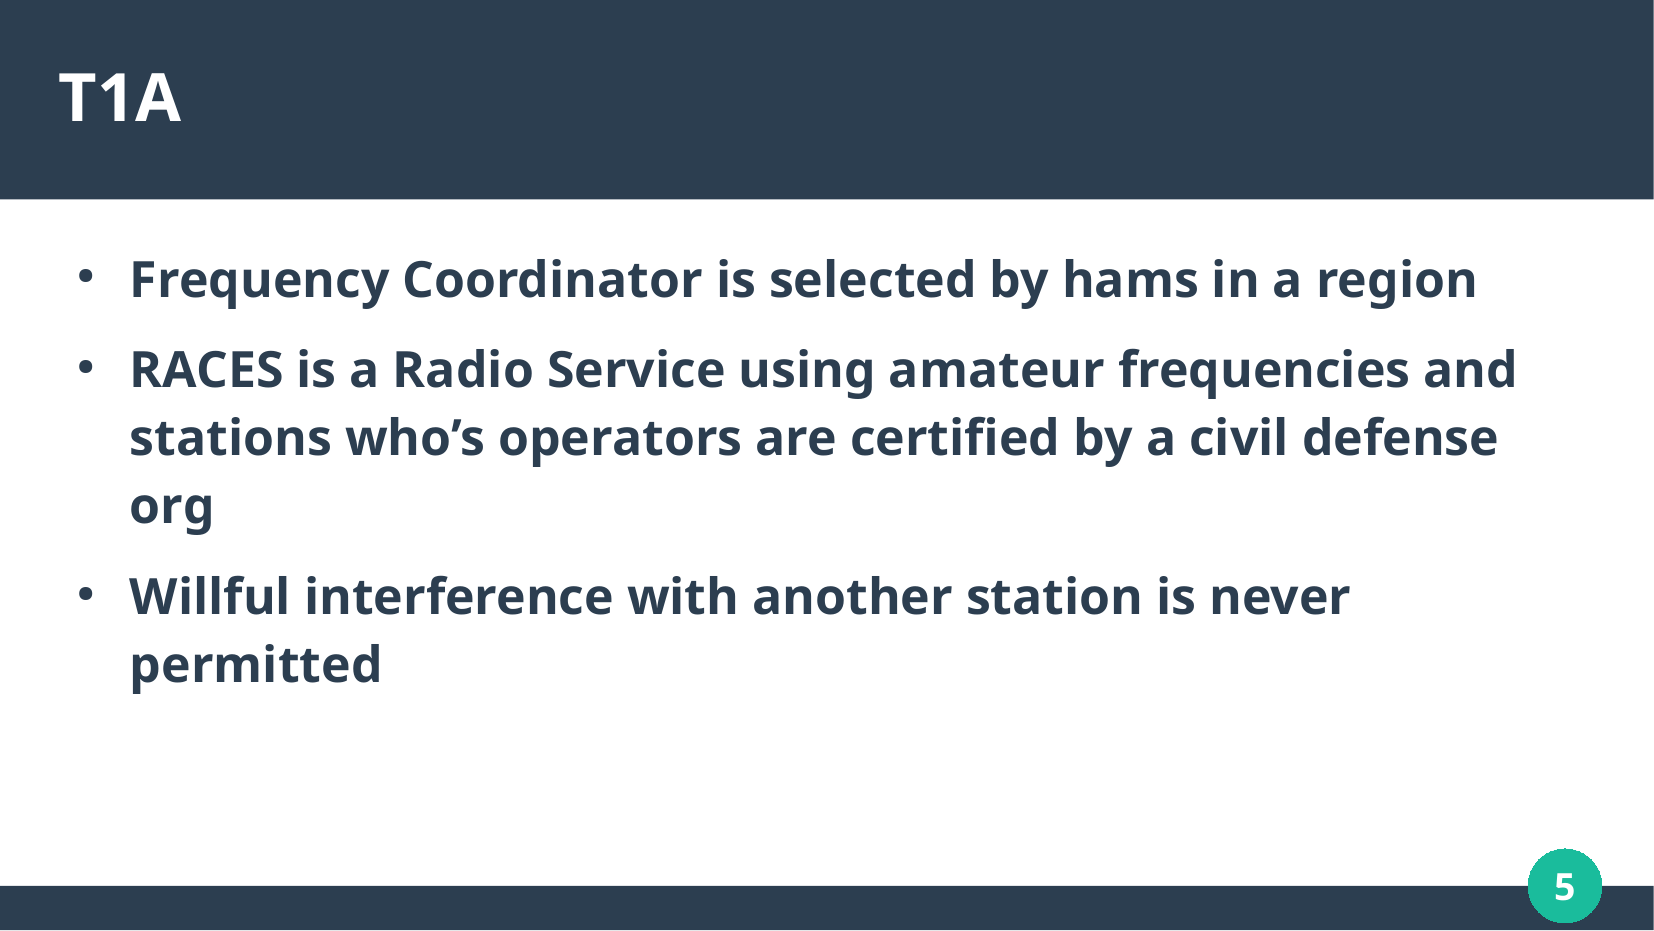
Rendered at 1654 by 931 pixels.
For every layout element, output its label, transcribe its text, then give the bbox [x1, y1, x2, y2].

title T1A [59, 37, 1595, 155]
list Frequency Coordinator is selected by hams in a region RACES is a Radio Service using amateur frequencies and stations who’s operators are certified by a civil defense org Willful interference with another station is never permitted [59, 243, 1595, 864]
